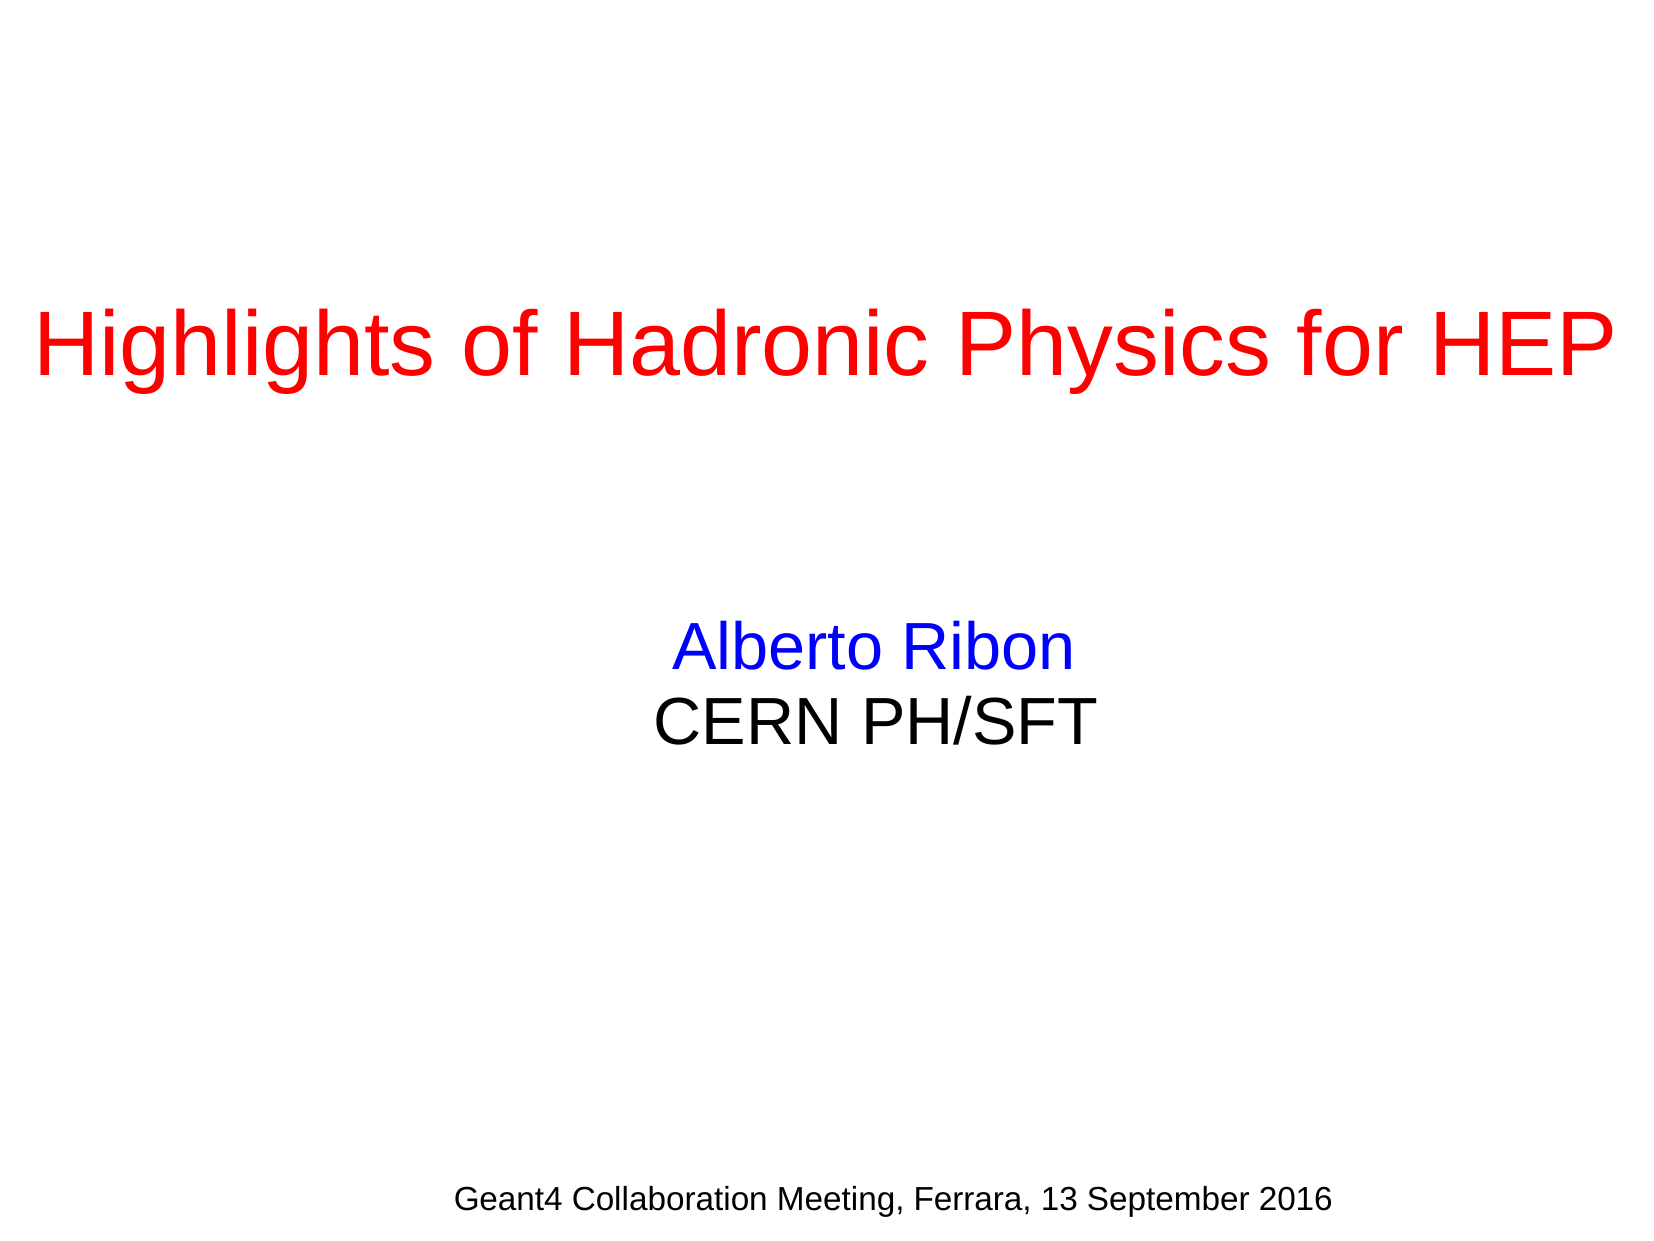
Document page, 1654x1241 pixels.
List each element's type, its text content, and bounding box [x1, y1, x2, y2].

list Geant4 Collaboration Meeting, Ferrara, 13 September 2016 [382, 1180, 1358, 1238]
title Highlights of Hadronic Physics for HEP [0, 230, 1654, 456]
list Alberto Ribon CERN PH/SFT [582, 609, 1166, 762]
